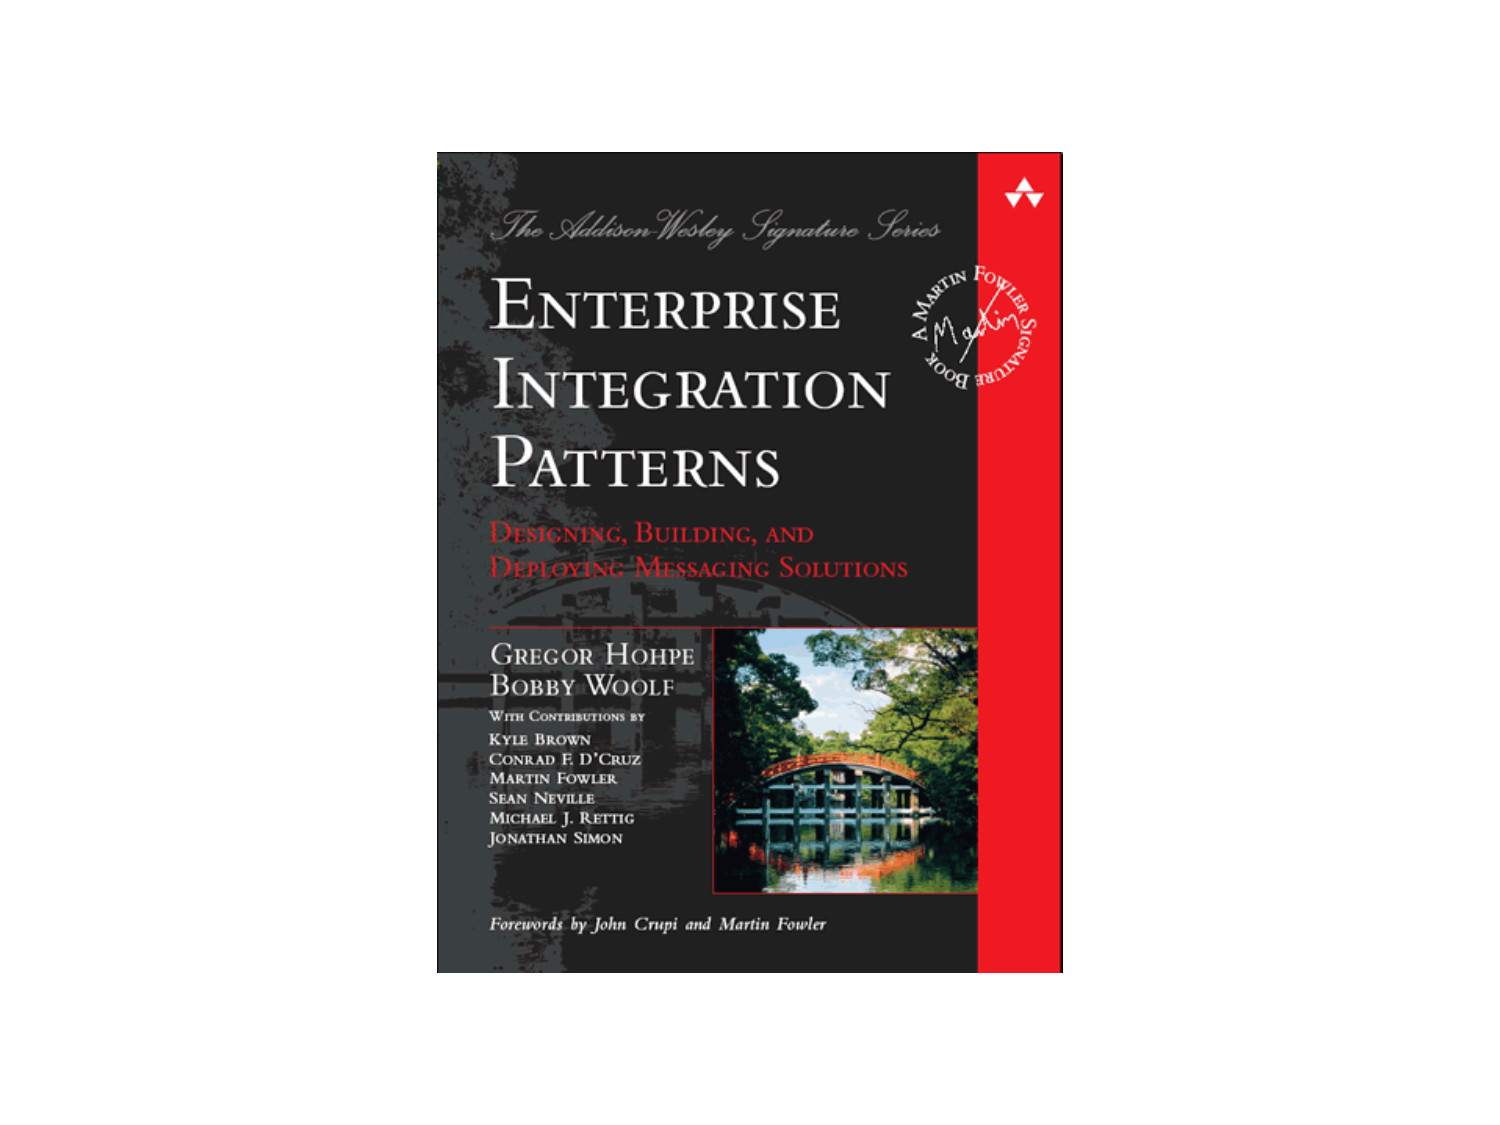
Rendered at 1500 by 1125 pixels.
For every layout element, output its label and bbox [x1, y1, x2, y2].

picture [437, 152, 1063, 973]
